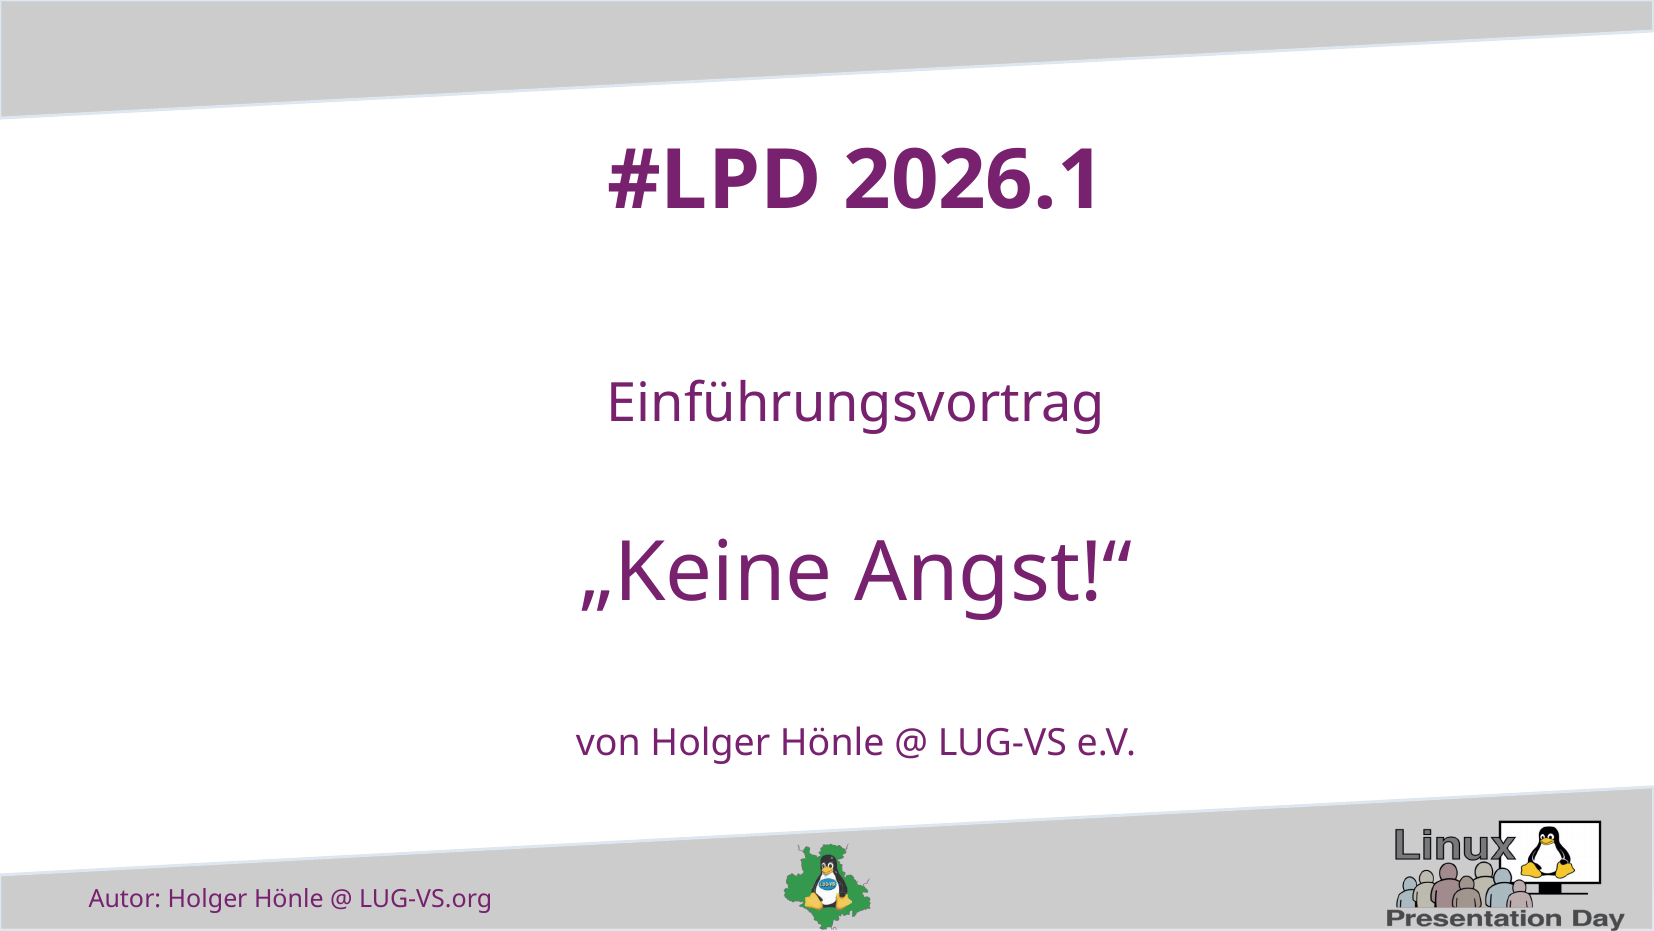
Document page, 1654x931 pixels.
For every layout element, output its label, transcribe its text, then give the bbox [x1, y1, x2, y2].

subtitle #LPD 2026.1 Einführungsvortrag „Keine Angst!“ von Holger Hönle @ LUG-VS e.V. [265, 59, 1447, 827]
picture [1387, 820, 1625, 931]
picture [781, 841, 873, 931]
